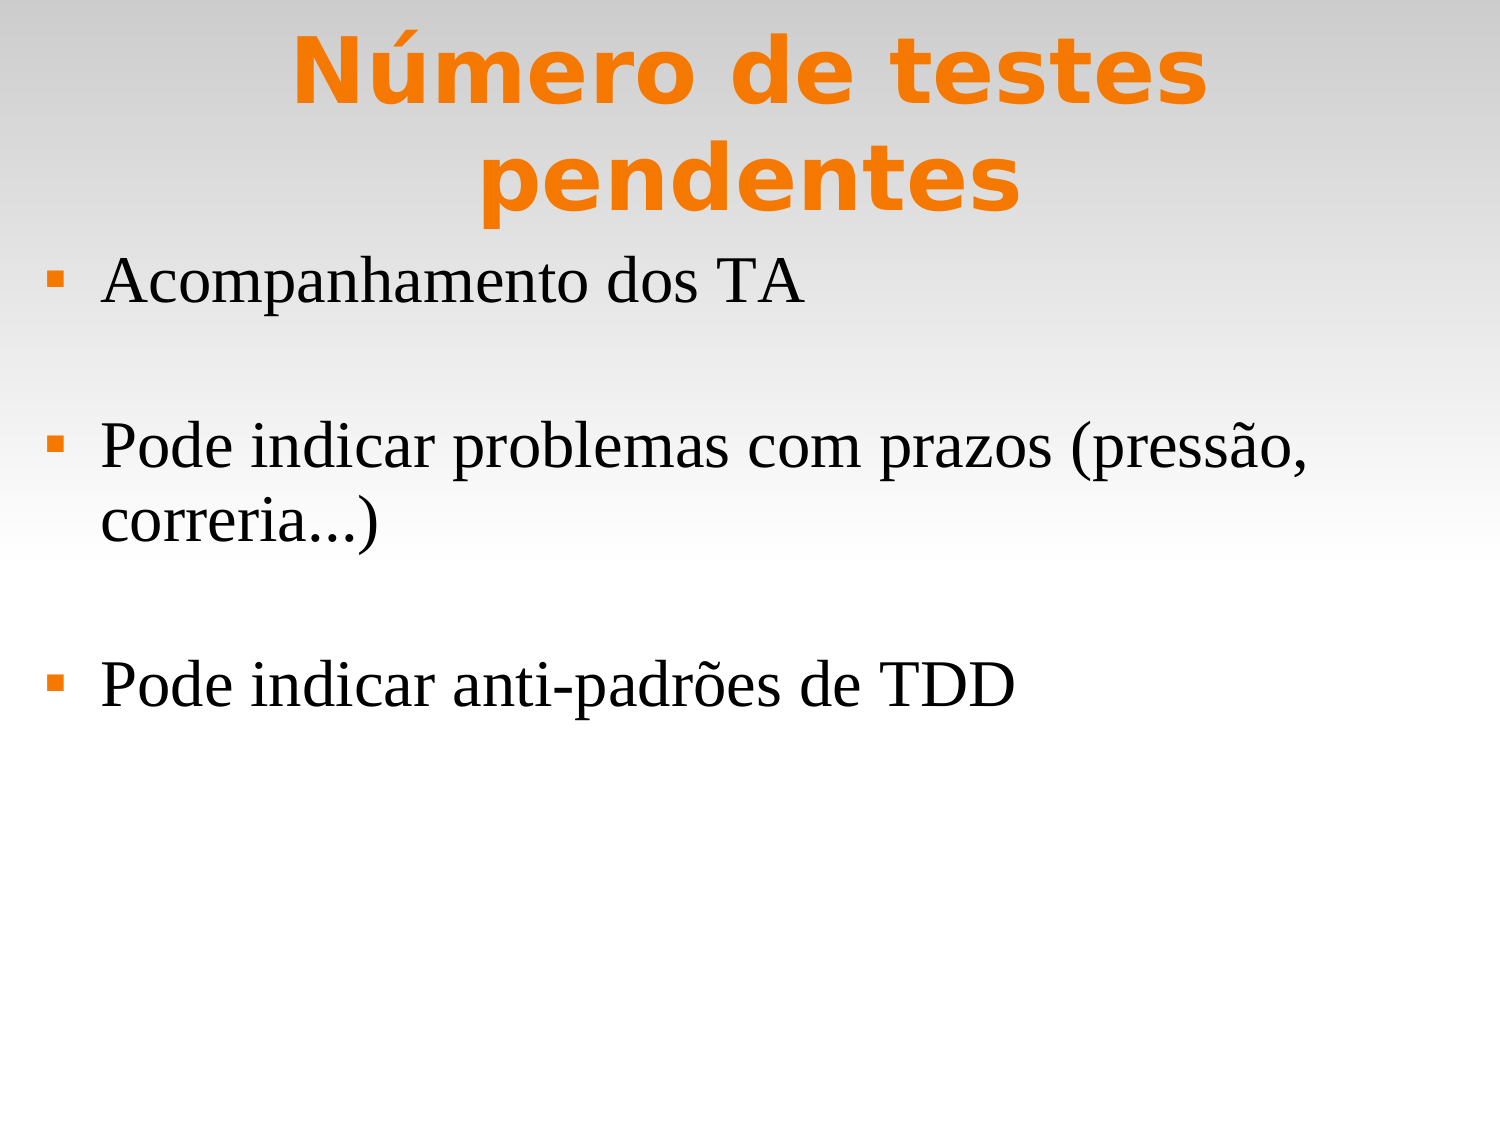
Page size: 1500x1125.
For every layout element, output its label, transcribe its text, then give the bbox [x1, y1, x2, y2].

title Número de testes pendentes [29, 10, 1471, 240]
list Acompanhamento dos TA Pode indicar problemas com prazos (pressão, correria...) Pode indicar anti-padrões de TDD [29, 243, 1471, 1047]
